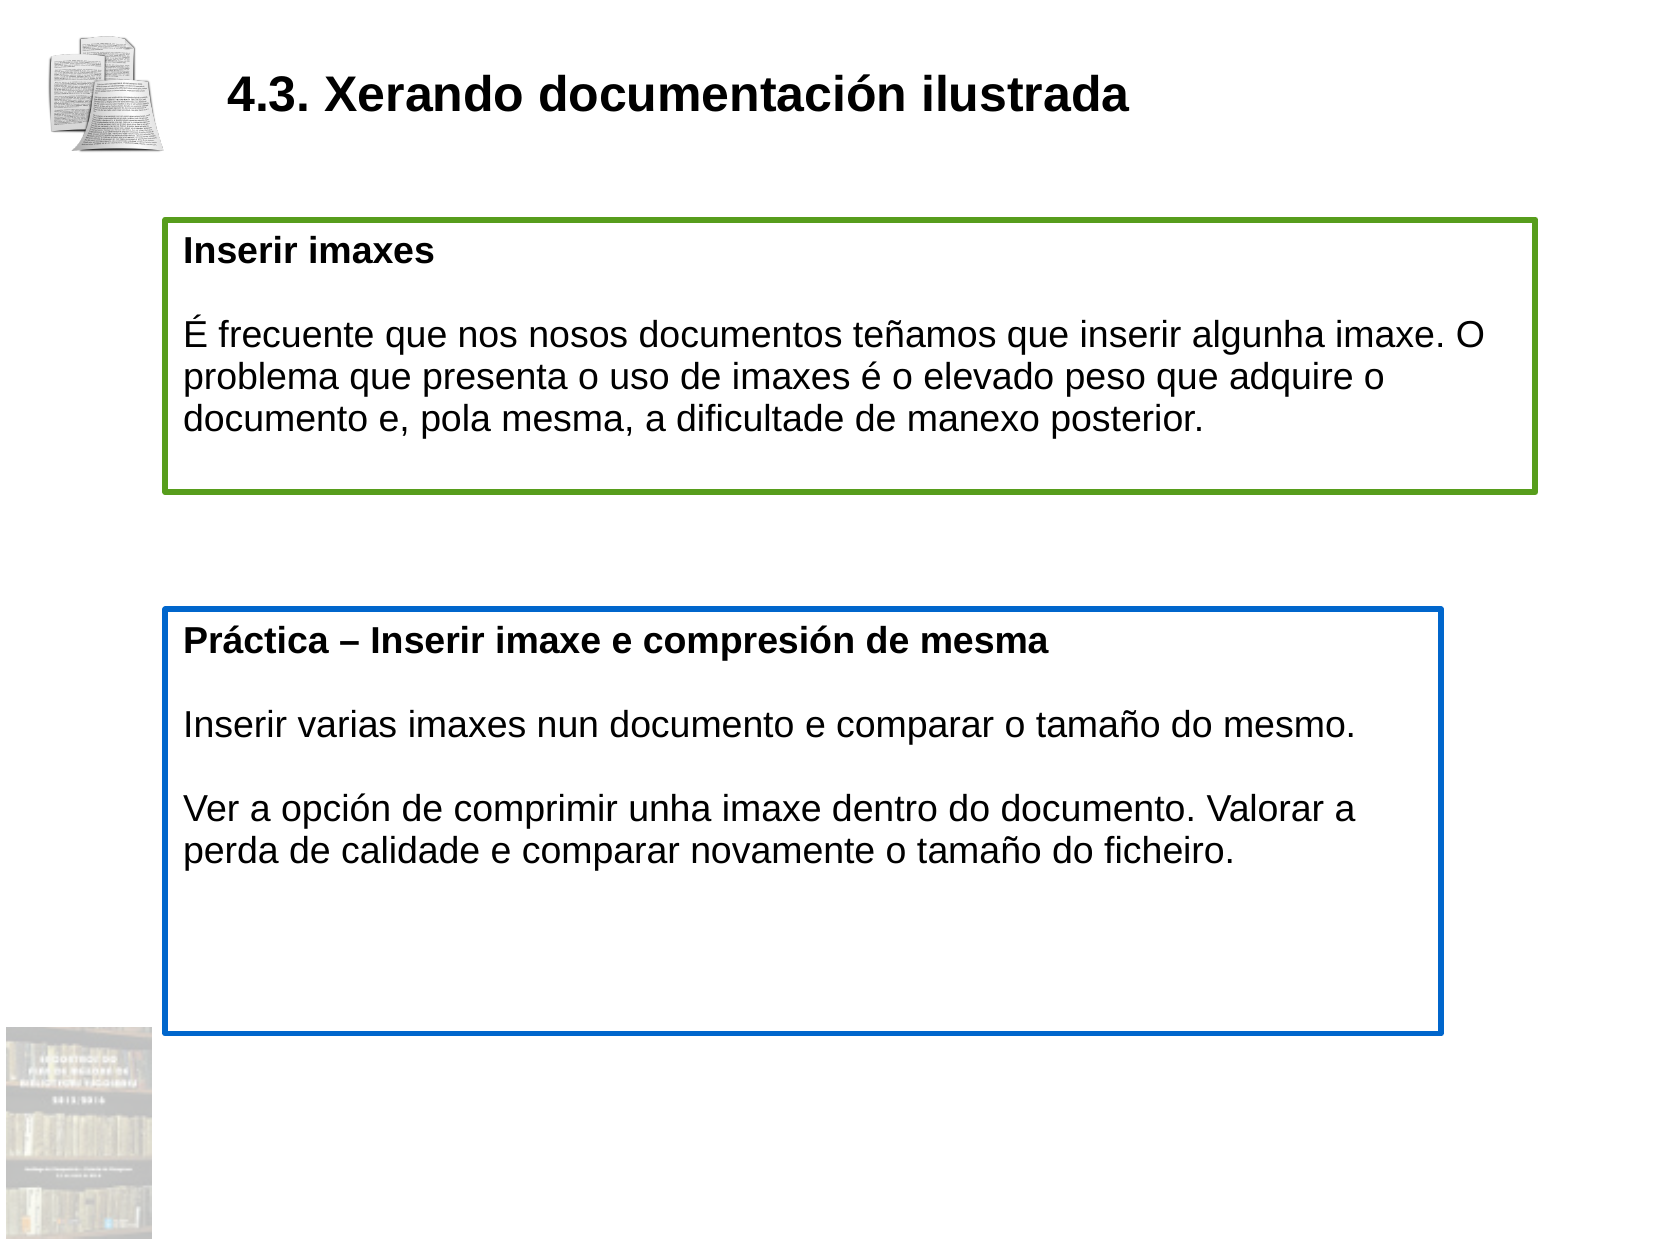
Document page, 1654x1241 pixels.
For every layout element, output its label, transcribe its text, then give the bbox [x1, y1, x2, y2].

picture [6, 1027, 152, 1239]
text_box Práctica – Inserir imaxe e compresión de mesma Inserir varias imaxes nun documento e comparar o tamaño do mesmo. Ver a opción de comprimir unha imaxe dentro do documento. Valorar a perda de calidade e comparar novamente o tamaño do ficheiro. [165, 609, 1441, 1034]
text_box 4.3. Xerando documentación ilustrada [212, 59, 1359, 130]
picture [47, 35, 166, 154]
text_box Inserir imaxes É frecuente que nos nosos documentos teñamos que inserir algunha imaxe. O problema que presenta o uso de imaxes é o elevado peso que adquire o documento e, pola mesma, a dificultade de manexo posterior. [165, 219, 1536, 493]
